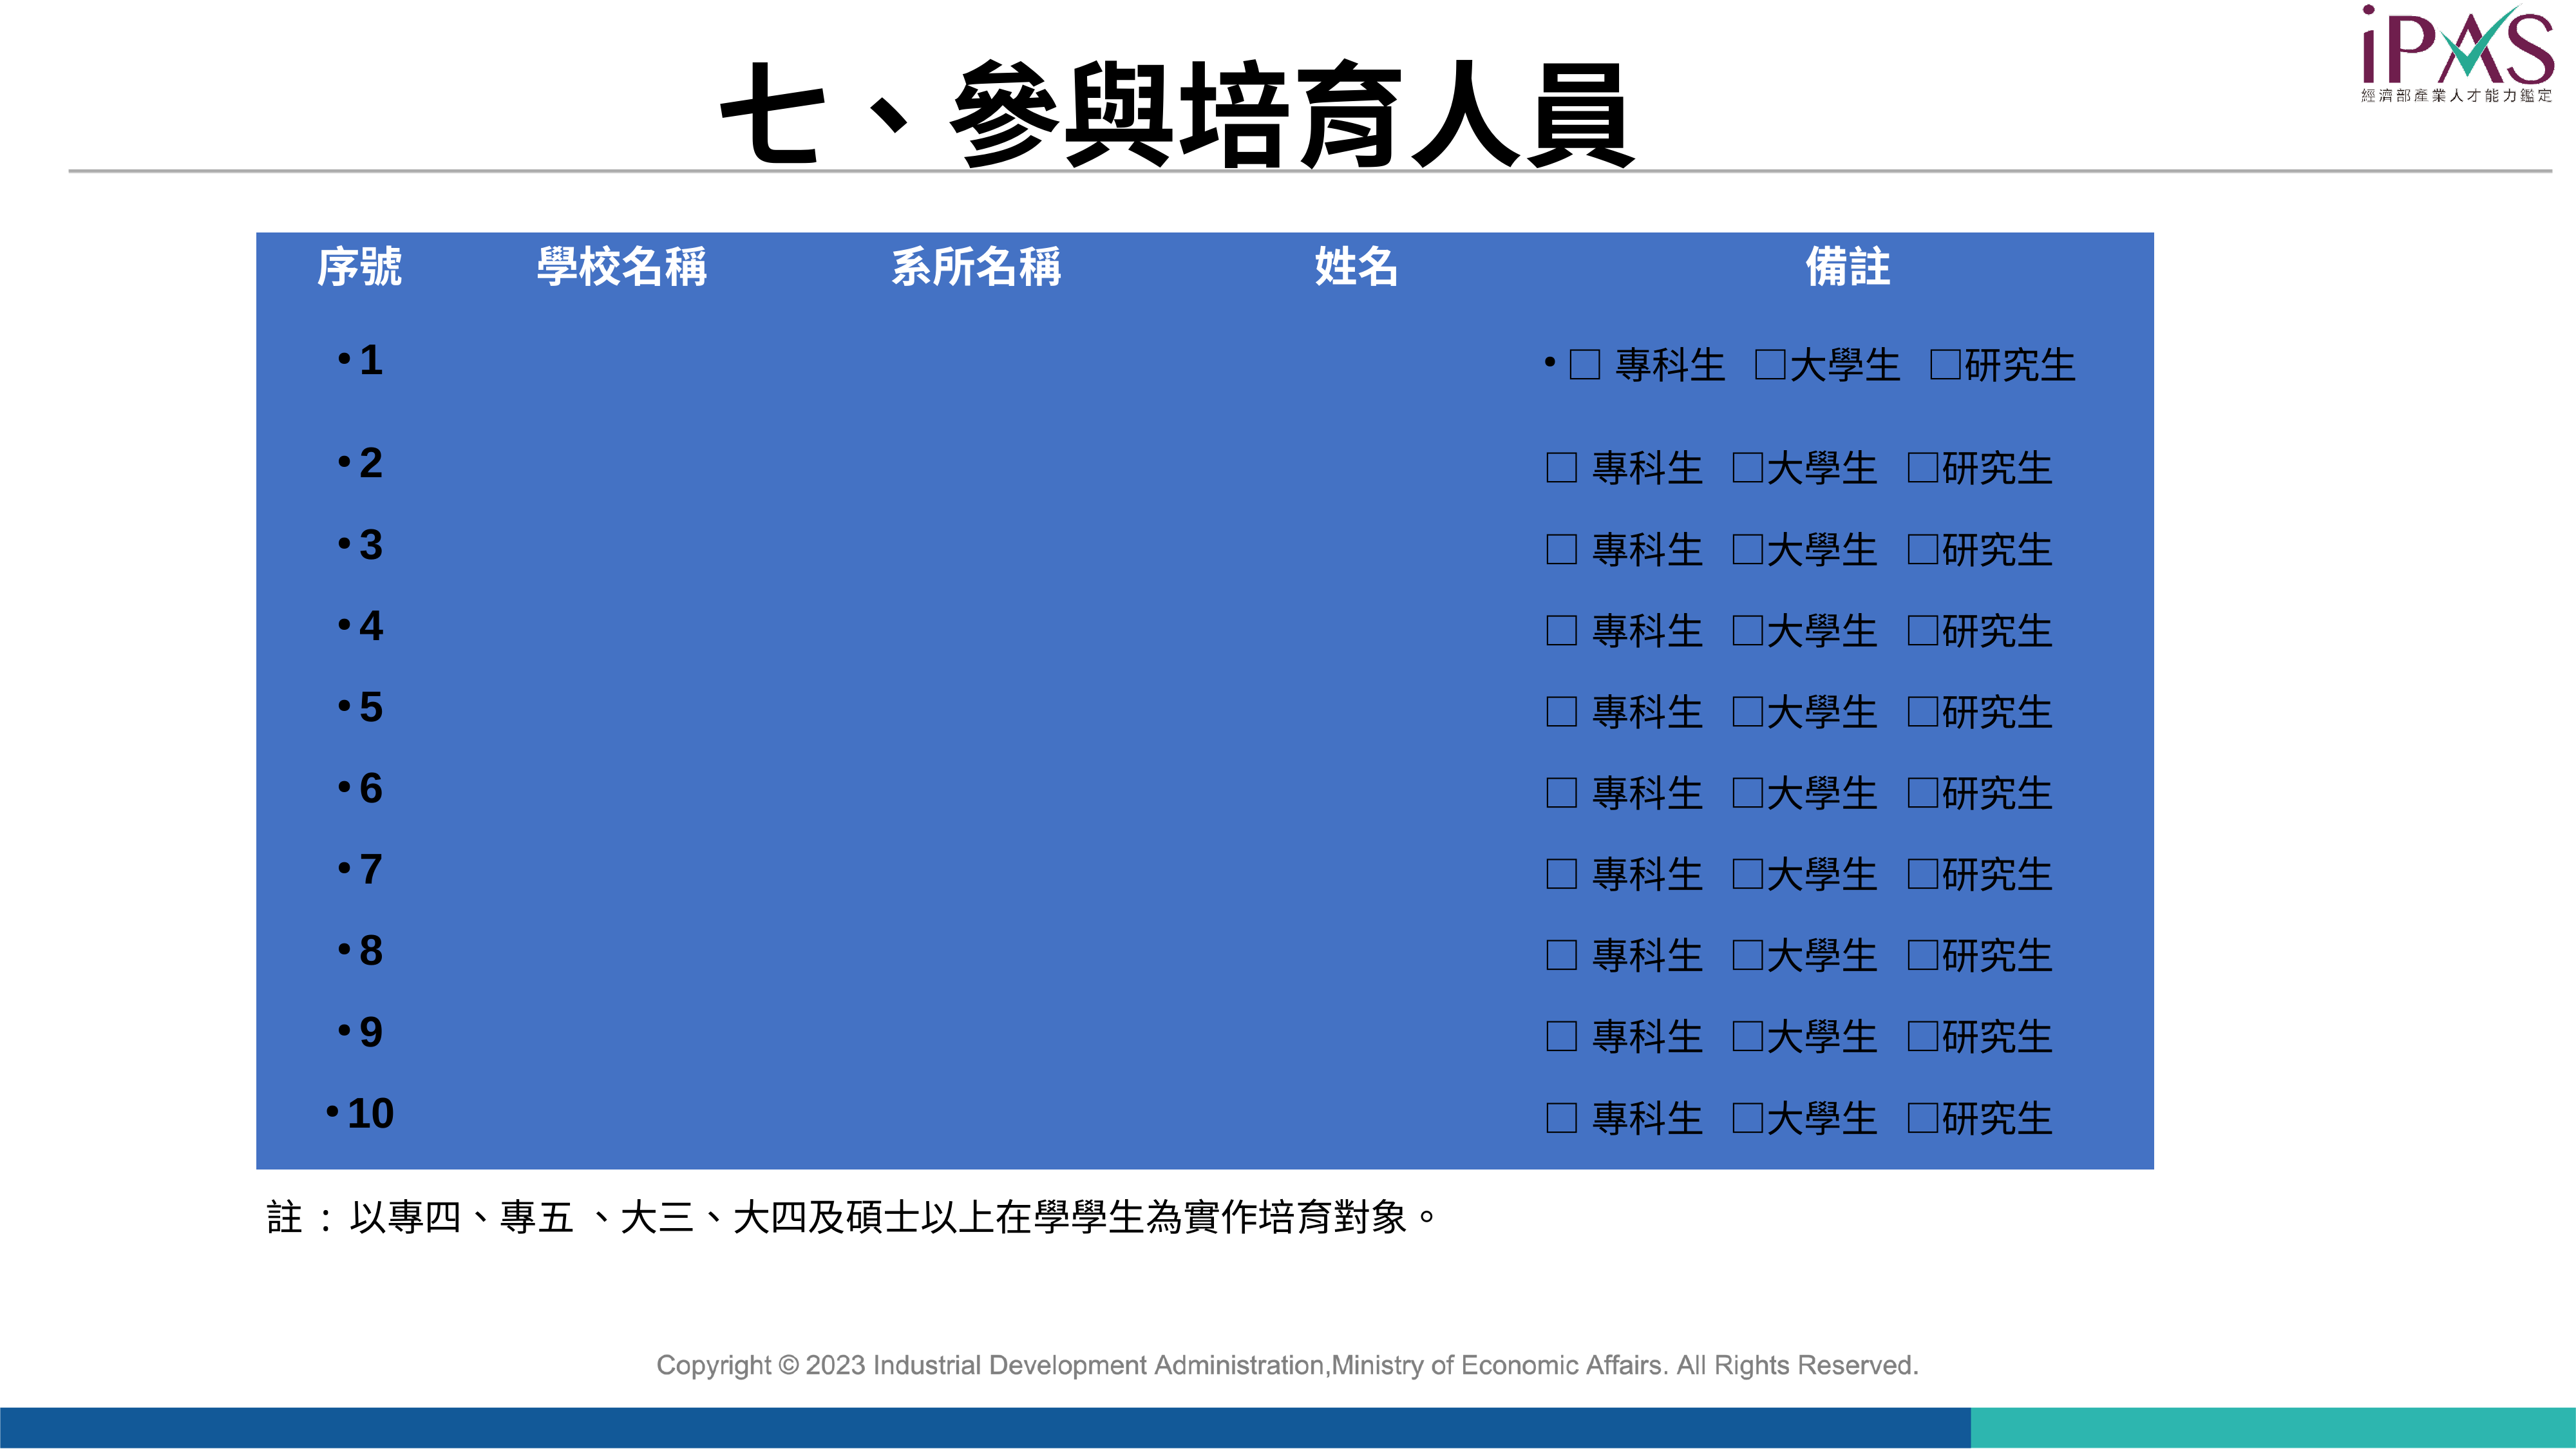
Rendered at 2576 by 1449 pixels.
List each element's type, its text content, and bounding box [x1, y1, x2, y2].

table_header 系所名稱 [780, 232, 1172, 336]
table_cell [780, 764, 1172, 845]
table_cell [464, 683, 780, 764]
table_cell [464, 845, 780, 926]
table_cell [1172, 439, 1544, 520]
table_cell [464, 764, 780, 845]
table_cell □專科生 □大學生 □研究生 [1544, 764, 2154, 845]
table_header 備註 [1544, 232, 2154, 336]
table_cell [464, 1007, 780, 1089]
table_cell [780, 336, 1172, 439]
table_cell [780, 926, 1172, 1007]
table_cell 9 [256, 1007, 464, 1089]
table_cell [464, 926, 780, 1007]
table_cell [1172, 683, 1544, 764]
table_cell [780, 1007, 1172, 1089]
table_cell □專科生 □大學生 □研究生 [1544, 336, 2154, 439]
table_cell [1172, 1089, 1544, 1170]
table_header 姓名 [1172, 232, 1544, 336]
table_cell [780, 601, 1172, 683]
table_cell 4 [256, 601, 464, 683]
table_cell [1172, 764, 1544, 845]
table_cell [1172, 1007, 1544, 1089]
table_cell 10 [256, 1089, 464, 1170]
table_cell [1172, 336, 1544, 439]
table_cell [780, 683, 1172, 764]
table_cell [1172, 926, 1544, 1007]
table_header 序號 [256, 232, 464, 336]
table_cell □專科生 □大學生 □研究生 [1544, 439, 2154, 520]
table_cell [464, 439, 780, 520]
text_box 註 : 以專四、專五 、大三、大四及碩士以上在學學生為實作培育對象。 [256, 1189, 2380, 1244]
table_cell □專科生 □大學生 □研究生 [1544, 520, 2154, 601]
table_cell 2 [256, 439, 464, 520]
text_box 七、參與培育人員 [130, 37, 2224, 140]
table_cell [780, 1089, 1172, 1170]
table_cell [464, 601, 780, 683]
table_cell [464, 336, 780, 439]
table_cell 3 [256, 520, 464, 601]
table_cell □專科生 □大學生 □研究生 [1544, 926, 2154, 1007]
table_cell □專科生 □大學生 □研究生 [1544, 1089, 2154, 1170]
table_cell [464, 520, 780, 601]
table_cell 7 [256, 845, 464, 926]
table_cell 6 [256, 764, 464, 845]
table_cell □專科生 □大學生 □研究生 [1544, 601, 2154, 683]
table_cell 8 [256, 926, 464, 1007]
table_cell □專科生 □大學生 □研究生 [1544, 845, 2154, 926]
table_cell 1 [256, 336, 464, 439]
table_header 學校名稱 [464, 232, 780, 336]
table_cell □專科生 □大學生 □研究生 [1544, 1007, 2154, 1089]
table_cell □專科生 □大學生 □研究生 [1544, 683, 2154, 764]
table_cell 5 [256, 683, 464, 764]
table_cell [780, 439, 1172, 520]
table_cell [780, 520, 1172, 601]
table_cell [780, 845, 1172, 926]
table_cell [1172, 601, 1544, 683]
table_cell [464, 1089, 780, 1170]
table_cell [1172, 845, 1544, 926]
table_cell [1172, 520, 1544, 601]
